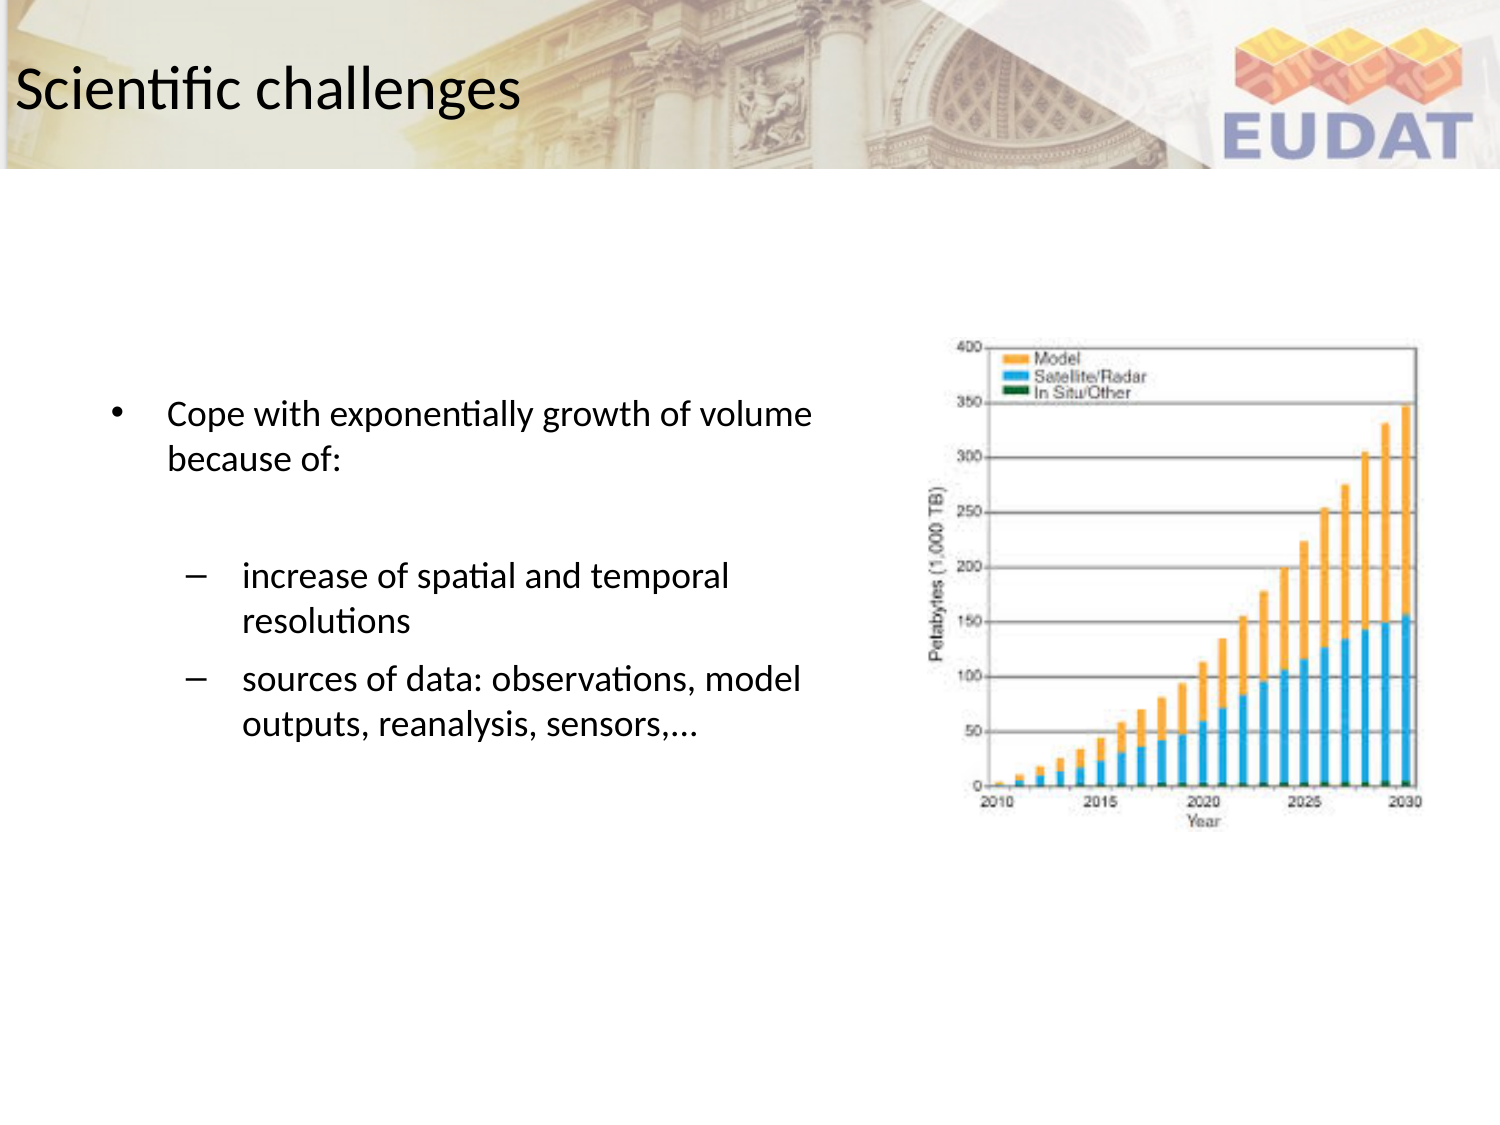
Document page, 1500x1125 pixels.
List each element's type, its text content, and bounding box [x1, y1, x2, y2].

title Scientific challenges [0, 0, 1350, 178]
picture [1350, 0, 1500, 169]
picture [927, 337, 1429, 832]
list Cope with exponentially growth of volume because of: increase of spatial and temporal resolutions sources of data: observations, model outputs, reanalysis, sensors,... [77, 381, 862, 788]
